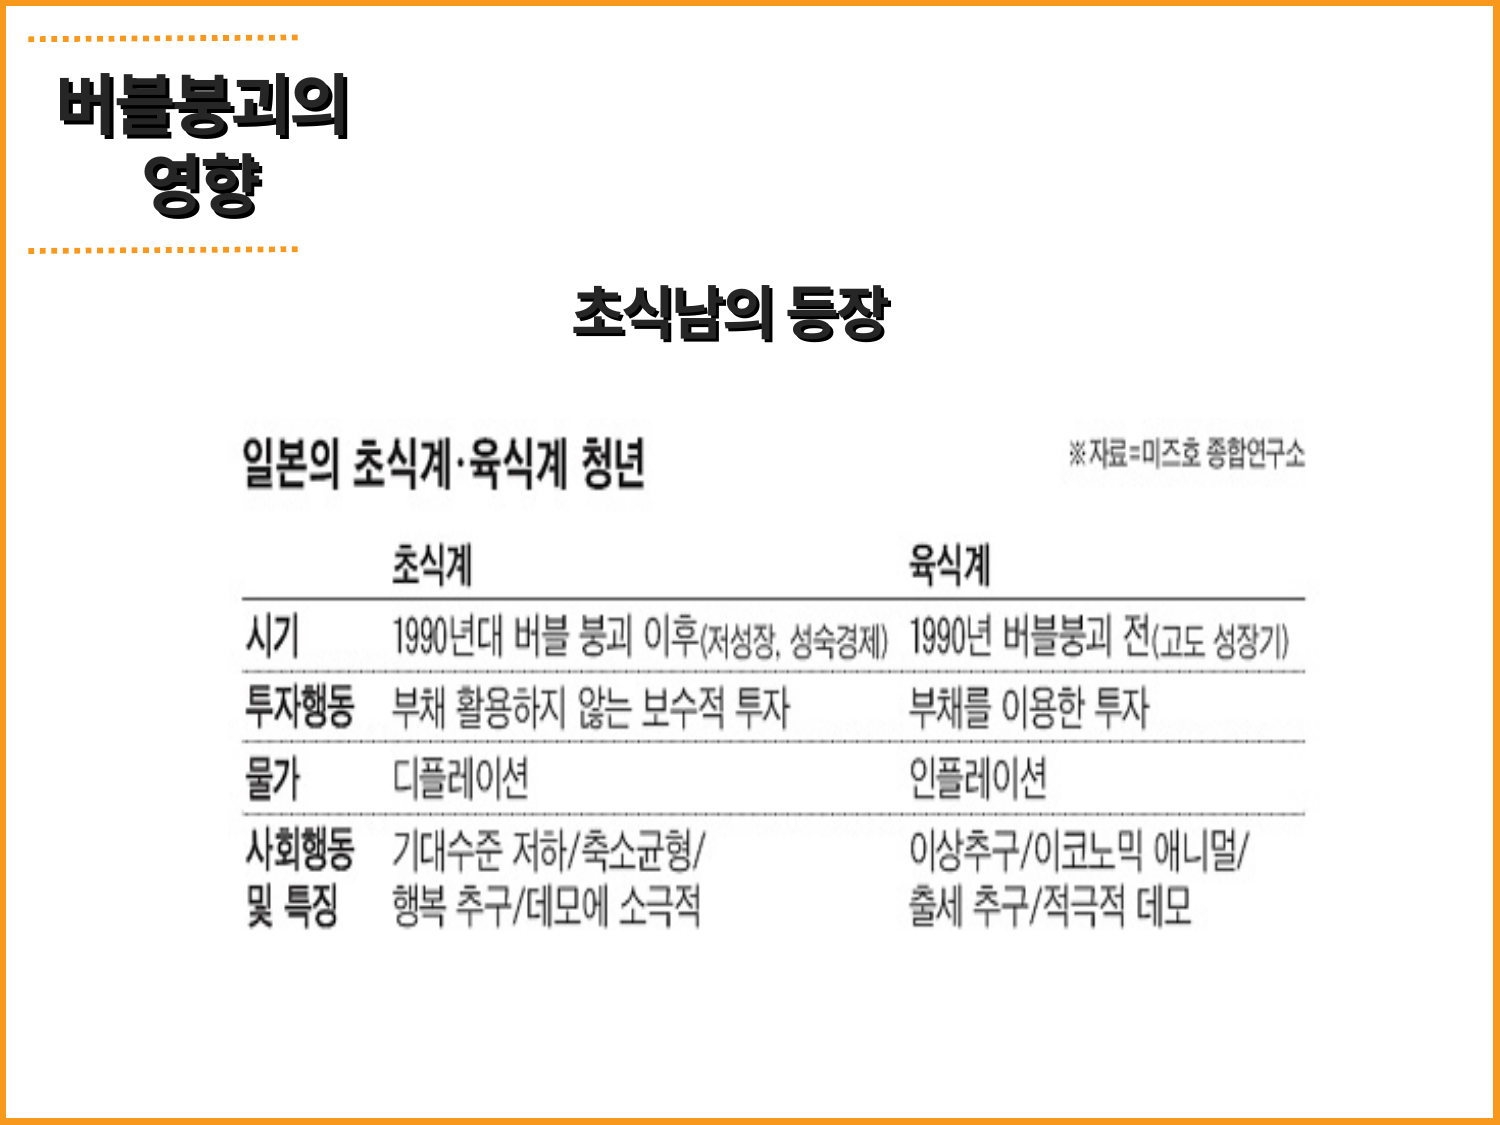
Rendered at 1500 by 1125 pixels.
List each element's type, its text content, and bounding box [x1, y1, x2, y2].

picture [228, 418, 1330, 937]
text_box 버블붕괴의 영향 [28, 55, 376, 233]
text_box 초식남의 등장 [254, 268, 1233, 355]
